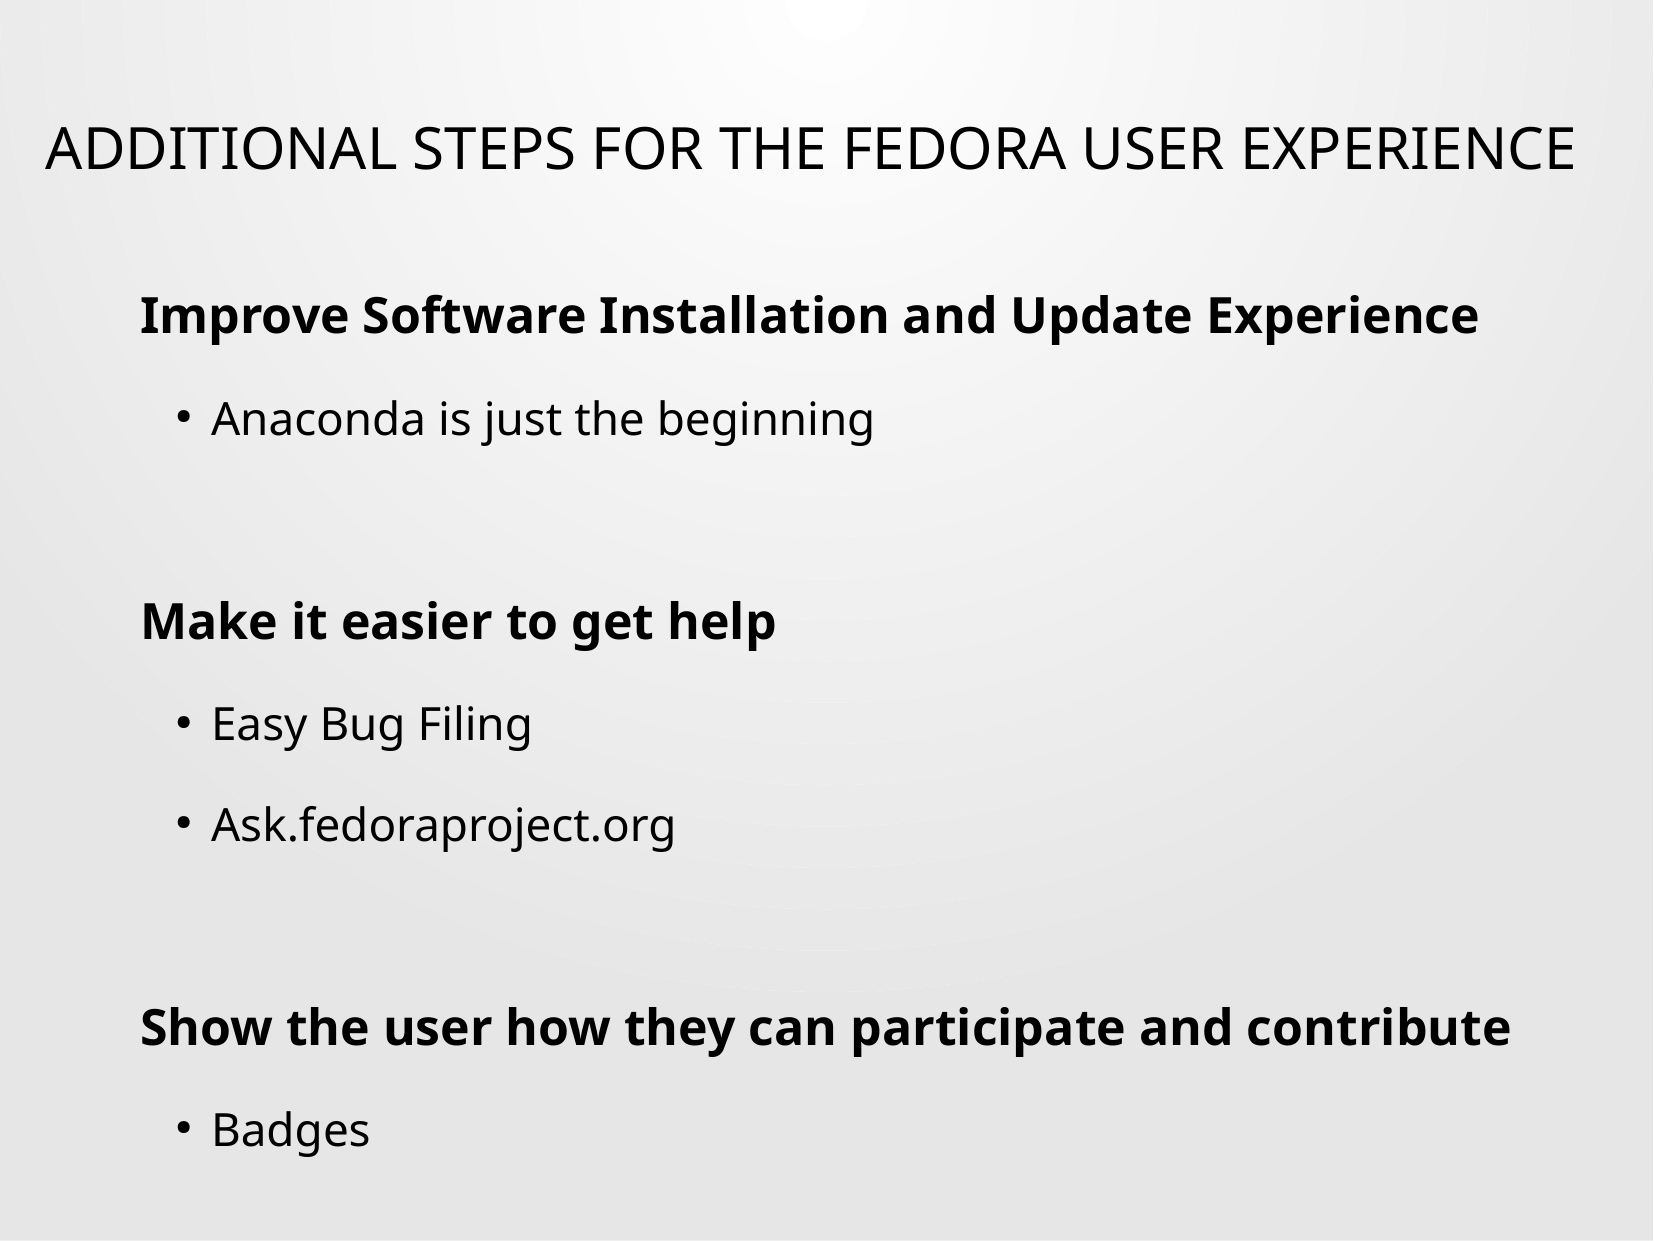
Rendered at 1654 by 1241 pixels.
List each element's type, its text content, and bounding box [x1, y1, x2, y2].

text_box Improve Software Installation and Update Experience Anaconda is just the beginning Make it easier to get help Easy Bug Filing Ask.fedoraproject.org Show the user how they can participate and contribute Badges [90, 272, 1591, 1241]
text_box ADDITIONAL STEPS FOR THE FEDORA USER EXPERIENCE [31, 99, 1623, 189]
